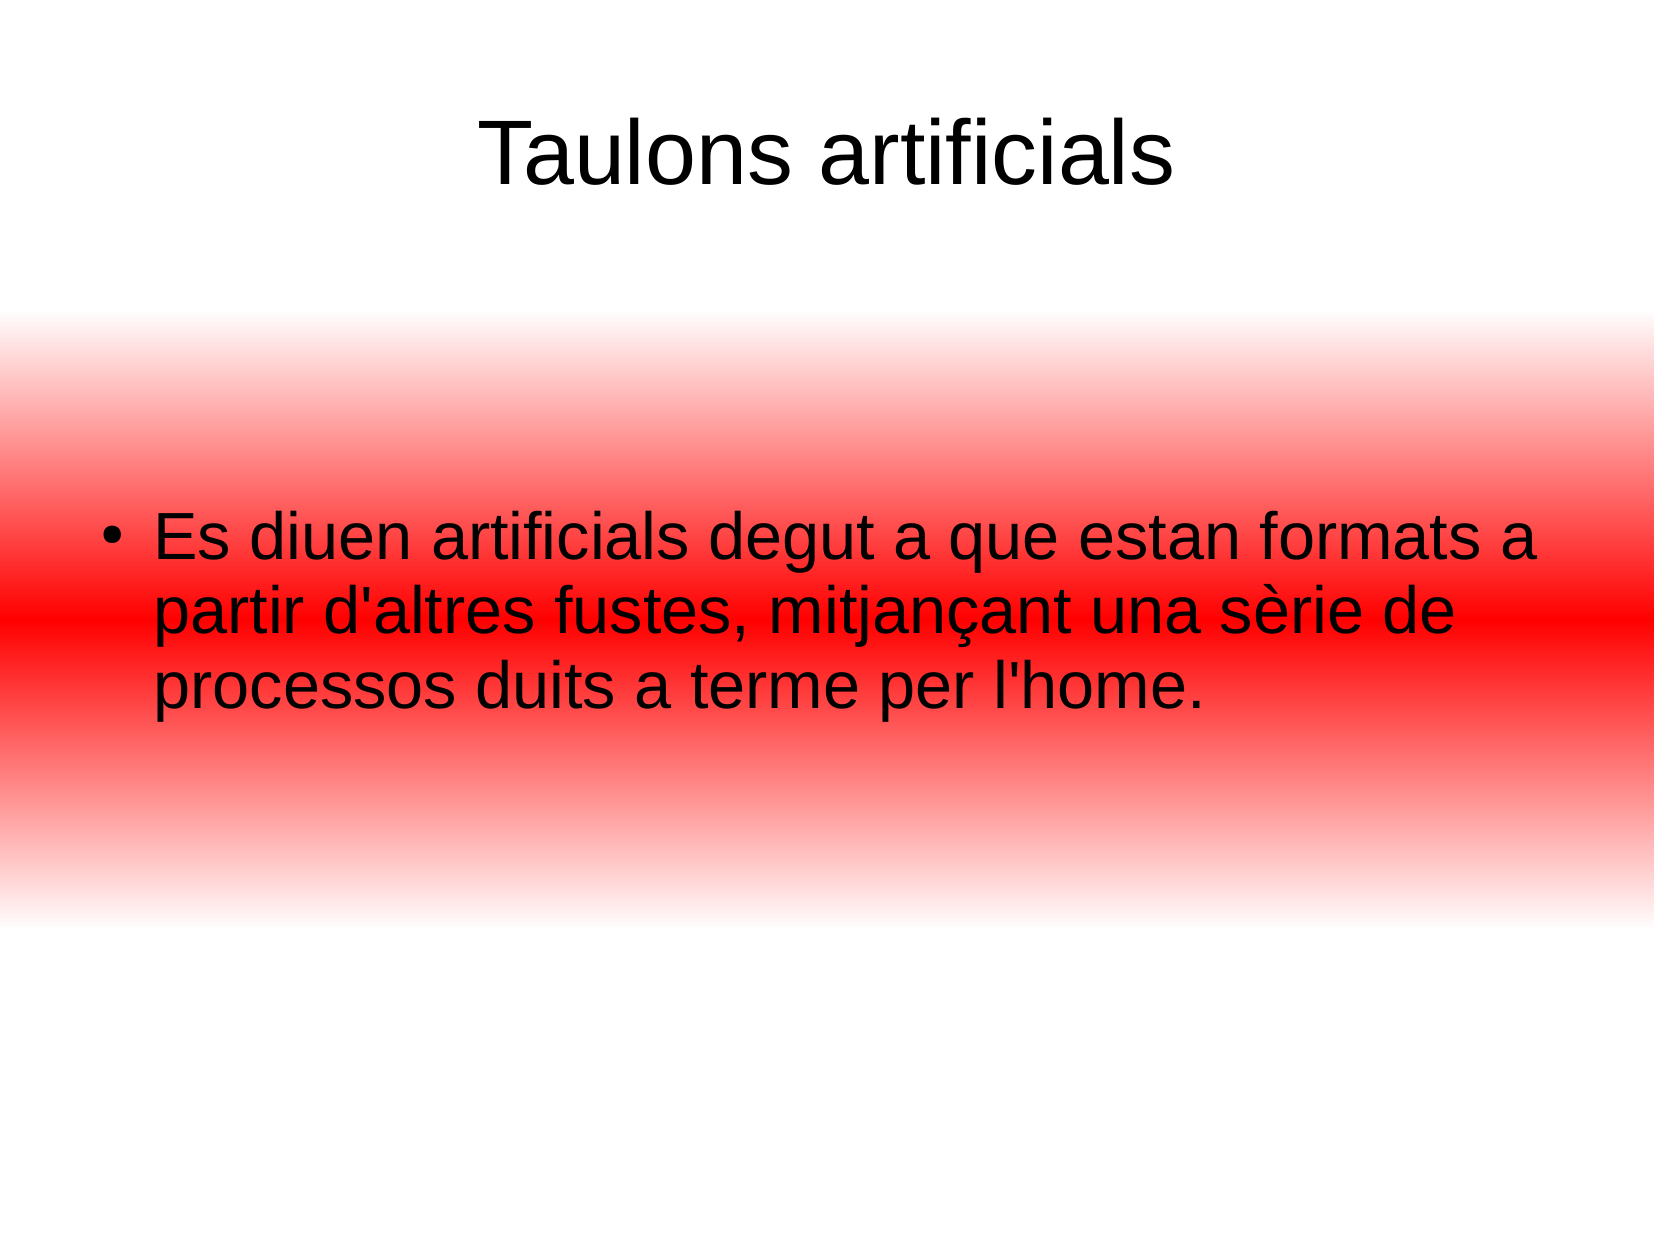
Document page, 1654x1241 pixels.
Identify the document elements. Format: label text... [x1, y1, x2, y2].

list Es diuen artificials degut a que estan formats a partir d'altres fustes, mitjançant una sèrie de processos duits a terme per l'home. [82, 290, 1571, 1109]
title Taulons artificials [82, 56, 1571, 250]
